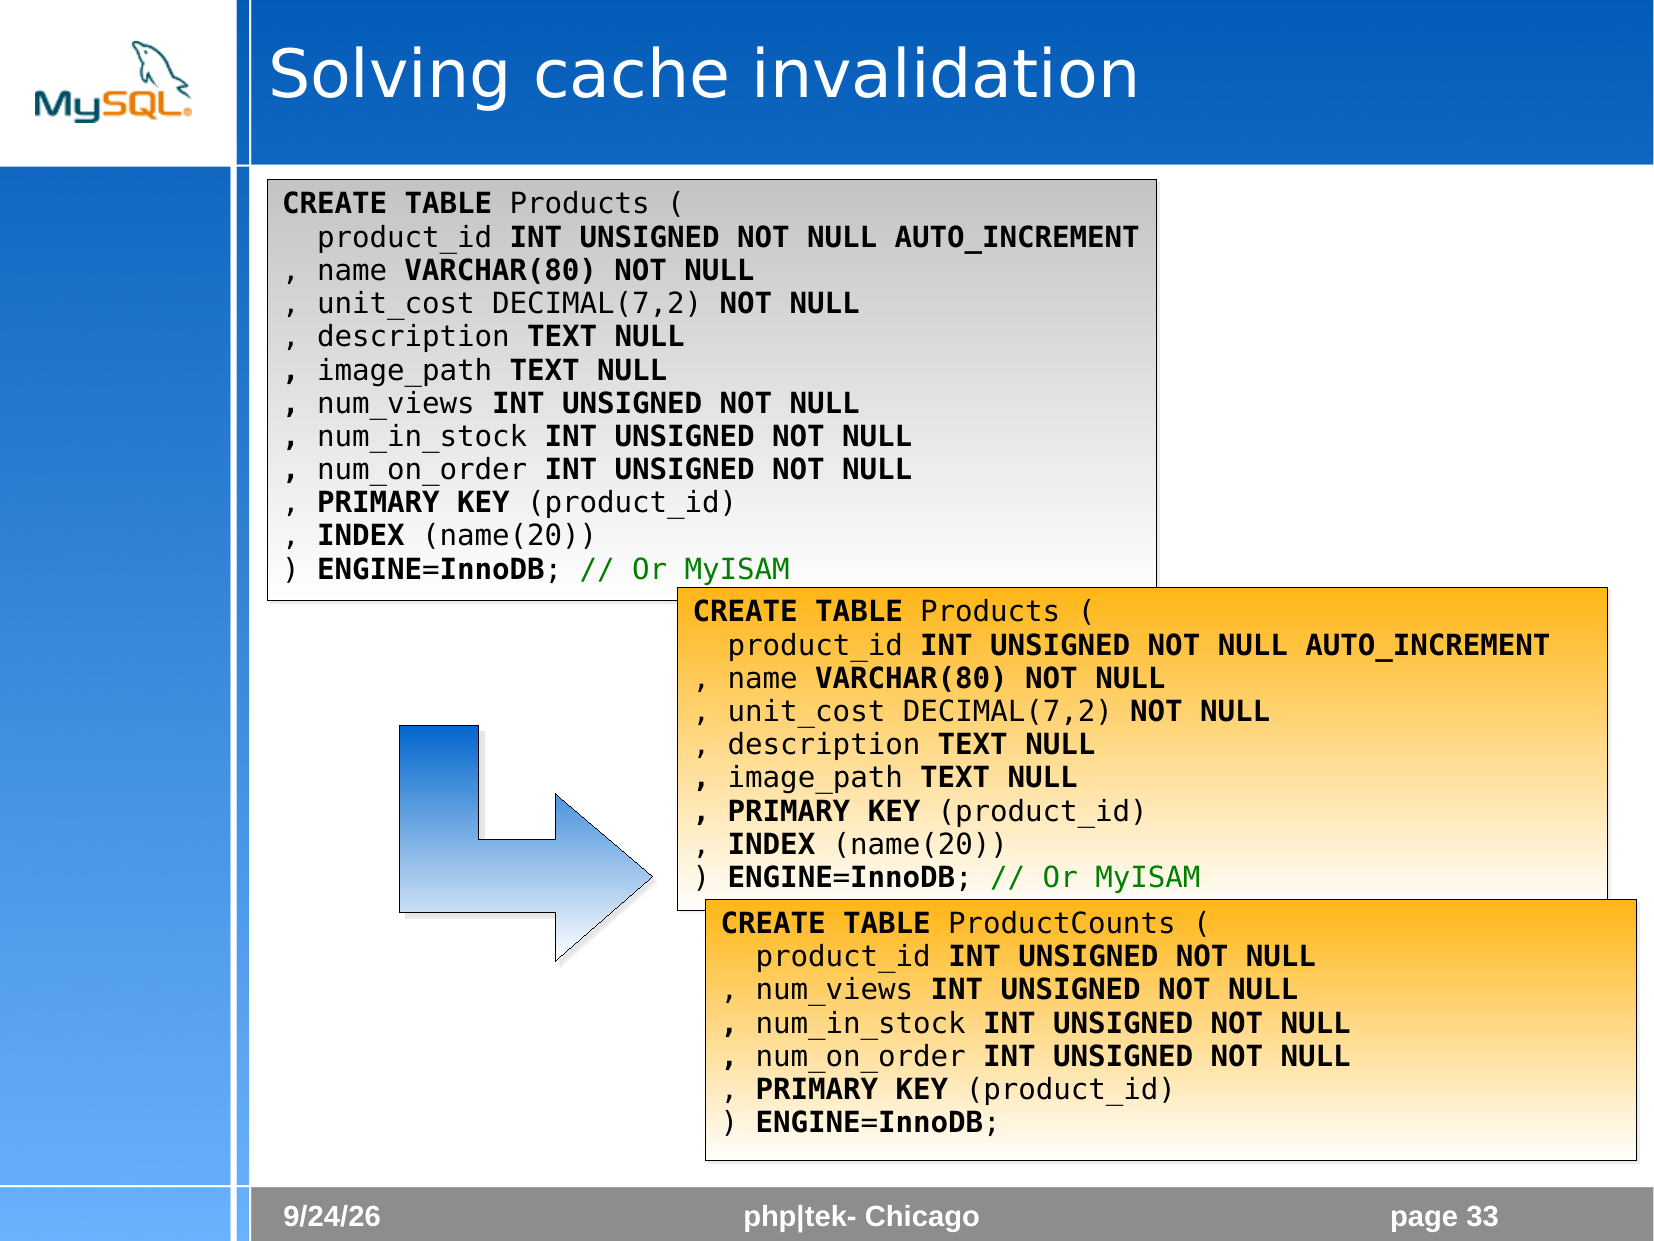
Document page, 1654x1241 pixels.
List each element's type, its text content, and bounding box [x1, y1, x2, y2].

title Solving cache invalidation [268, 11, 1642, 137]
text_box [399, 725, 653, 962]
text_box CREATE TABLE ProductCounts ( product_id INT UNSIGNED NOT NULL , num_views INT UNSIGNED NOT NULL , num_in_stock INT UNSIGNED NOT NULL , num_on_order INT UNSIGNED NOT NULL , PRIMARY KEY (product_id) ) ENGINE=InnoDB; [705, 899, 1637, 1161]
text_box CREATE TABLE Products ( product_id INT UNSIGNED NOT NULL AUTO_INCREMENT , name VARCHAR(80) NOT NULL , unit_cost DECIMAL(7,2) NOT NULL , description TEXT NULL , image_path TEXT NULL , num_views INT UNSIGNED NOT NULL , num_in_stock INT UNSIGNED NOT NULL , num_on_order INT UNSIGNED NOT NULL , PRIMARY KEY (product_id) , INDEX (name(20)) ) ENGINE=InnoDB; // Or MyISAM [267, 179, 1157, 601]
picture [0, 0, 1654, 1241]
text_box CREATE TABLE Products ( product_id INT UNSIGNED NOT NULL AUTO_INCREMENT , name VARCHAR(80) NOT NULL , unit_cost DECIMAL(7,2) NOT NULL , description TEXT NULL , image_path TEXT NULL , PRIMARY KEY (product_id) , INDEX (name(20)) ) ENGINE=InnoDB; // Or MyISAM [677, 587, 1608, 911]
picture [35, 41, 192, 123]
